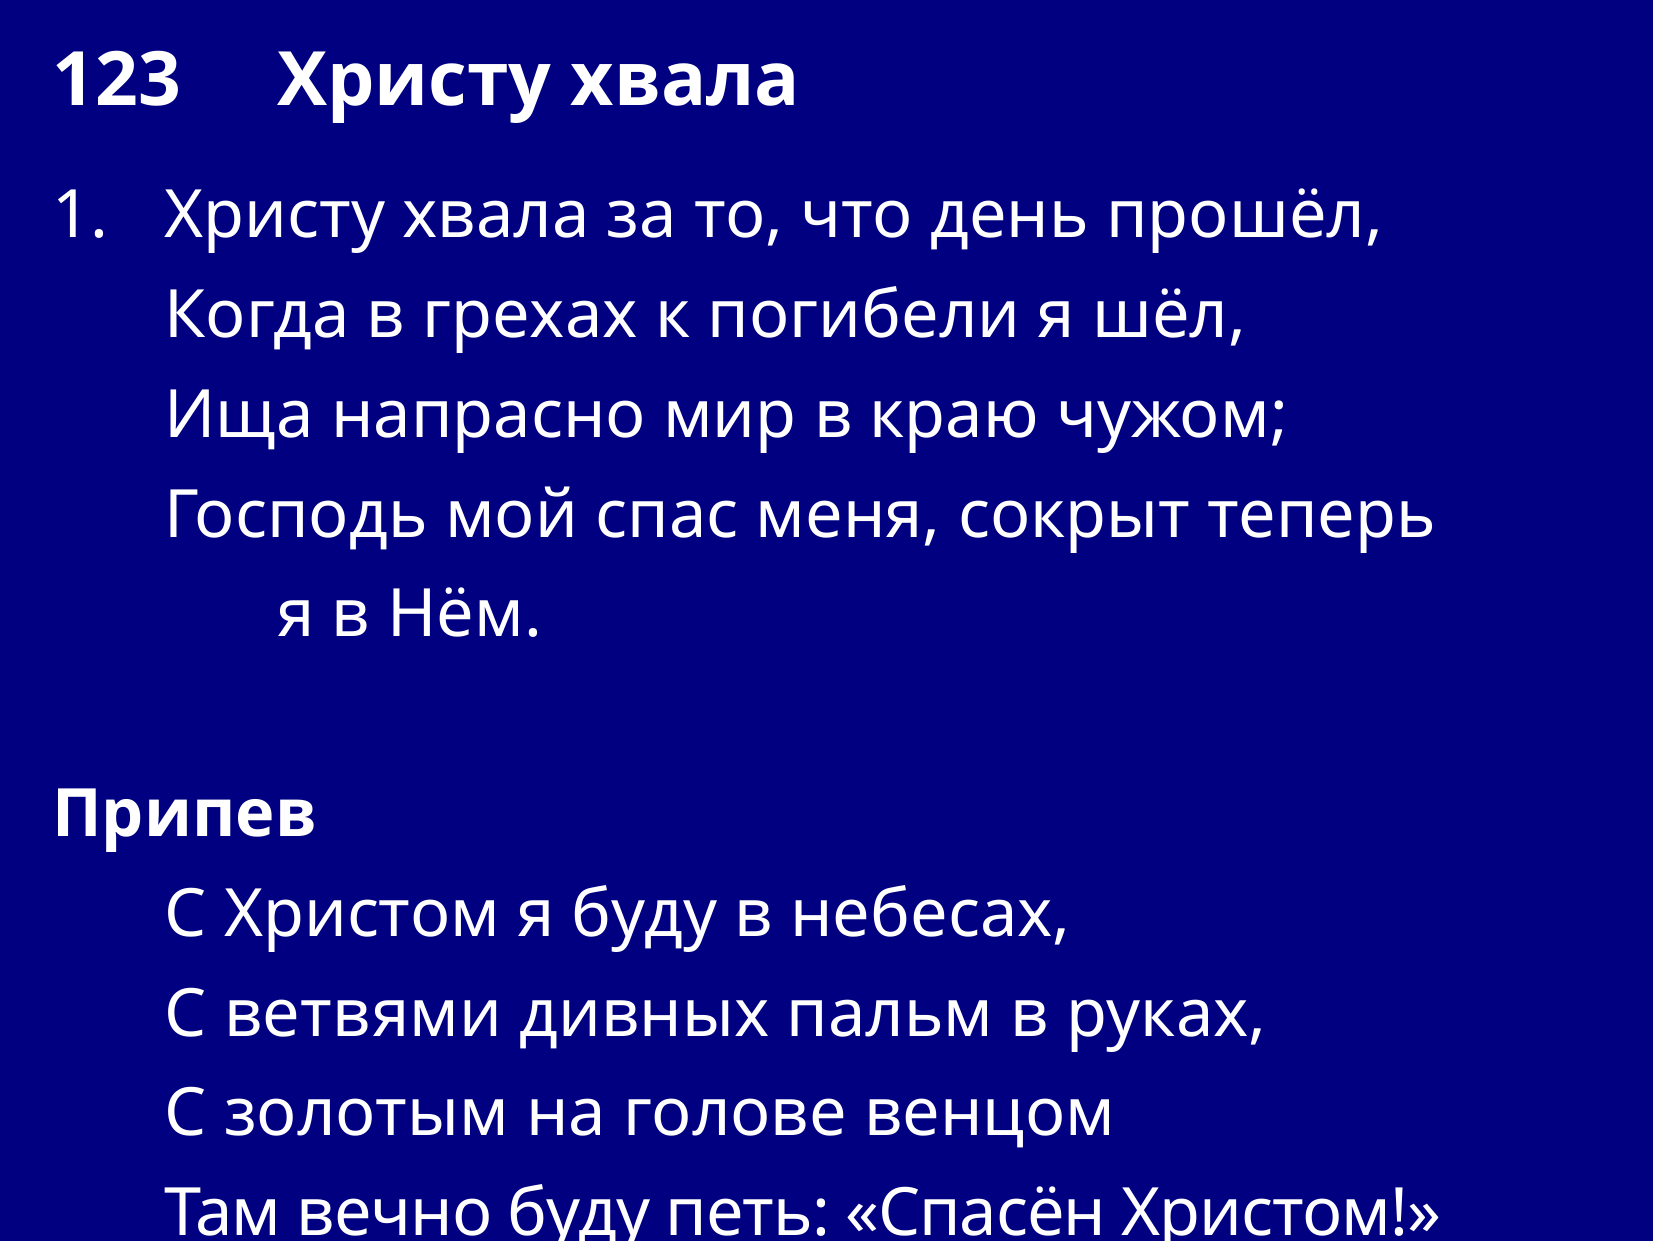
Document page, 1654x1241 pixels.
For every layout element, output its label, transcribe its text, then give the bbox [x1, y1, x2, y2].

text_box 123 Христу хвала [37, 18, 1576, 131]
text_box 1. Христу хвала за то, что день прошёл, Когда в грехах к погибели я шёл, Ища напрасно мир в краю чужом; Господь мой спас меня, сокрыт теперь я в Нём. Припев С Христом я буду в небесах, С ветвями дивных пальм в руках, С золотым на голове венцом Там вечно буду петь: «Спасён Христом!» [37, 150, 1653, 1163]
